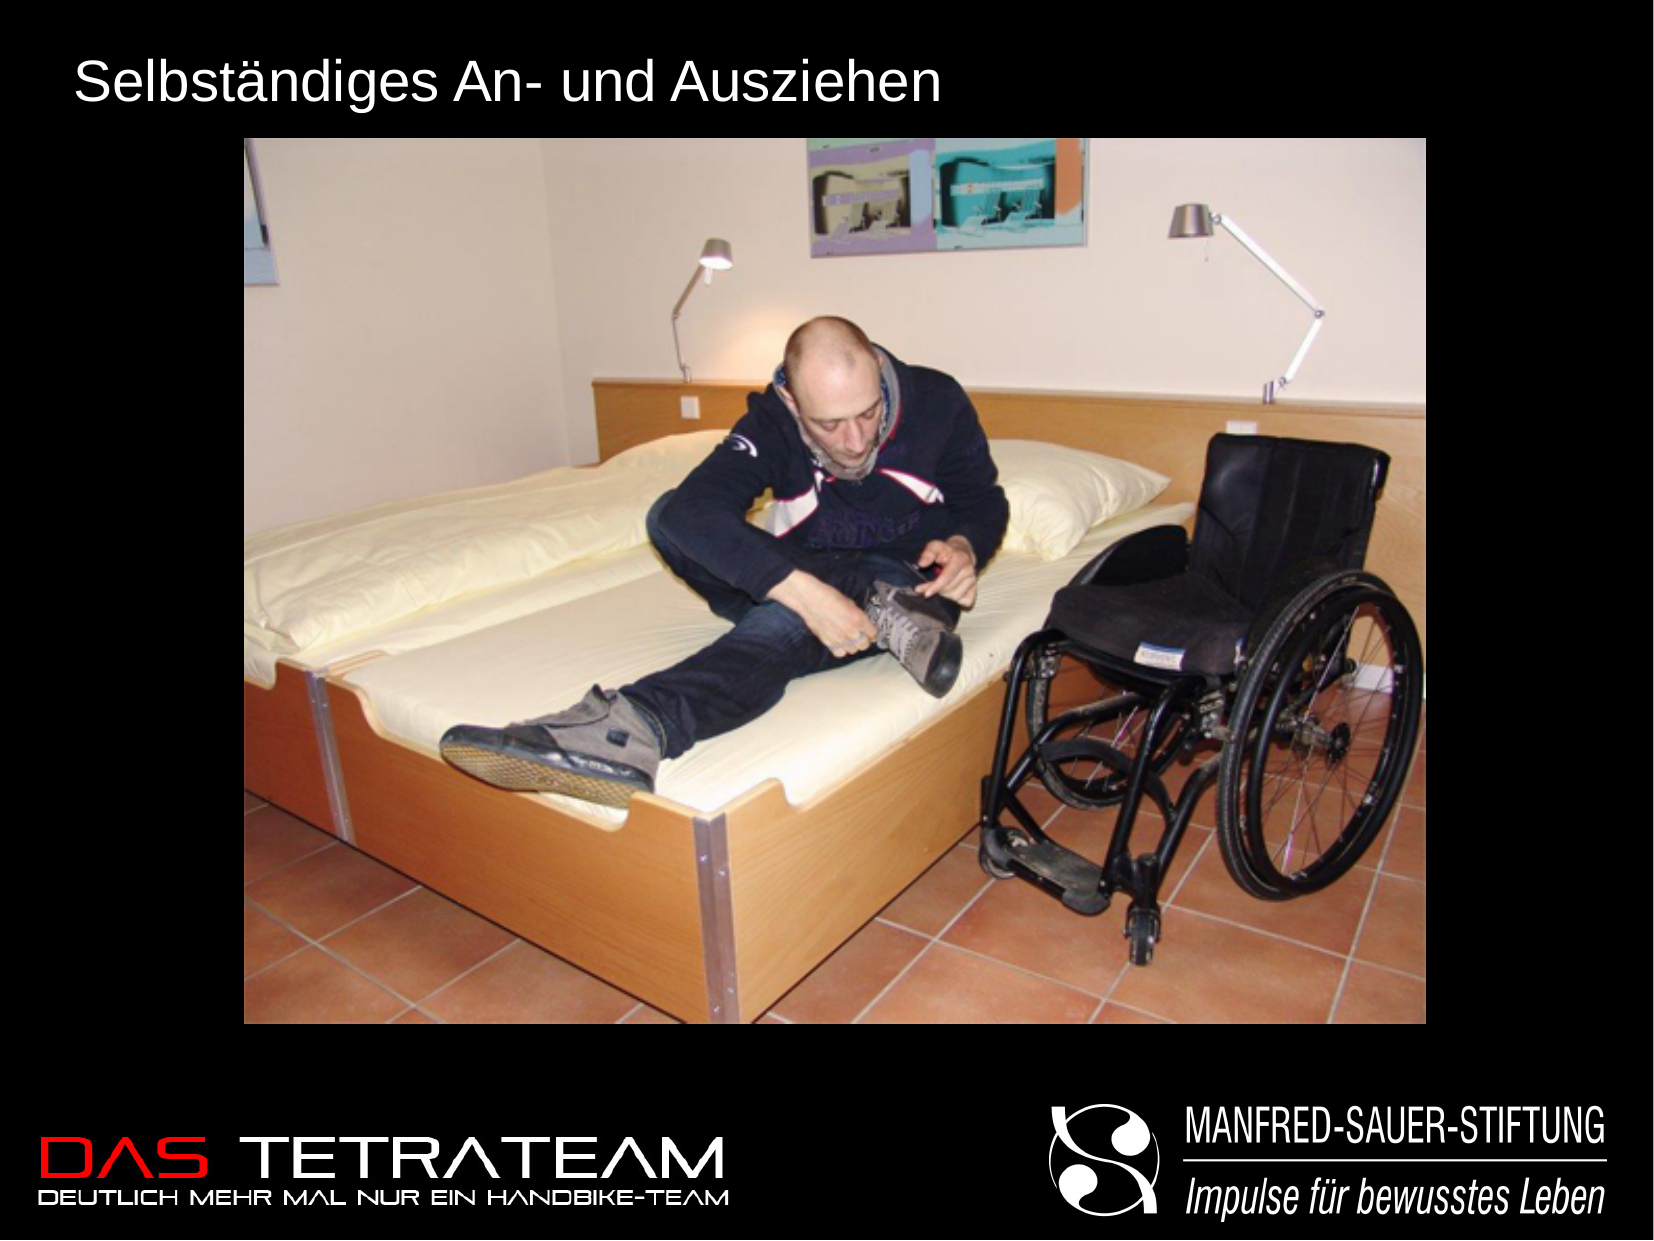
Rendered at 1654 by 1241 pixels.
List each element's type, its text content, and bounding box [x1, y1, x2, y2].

picture [16, 1121, 762, 1216]
picture [244, 138, 1426, 1024]
text_box Selbständiges An- und Ausziehen [59, 41, 1075, 122]
picture [1049, 1104, 1607, 1222]
